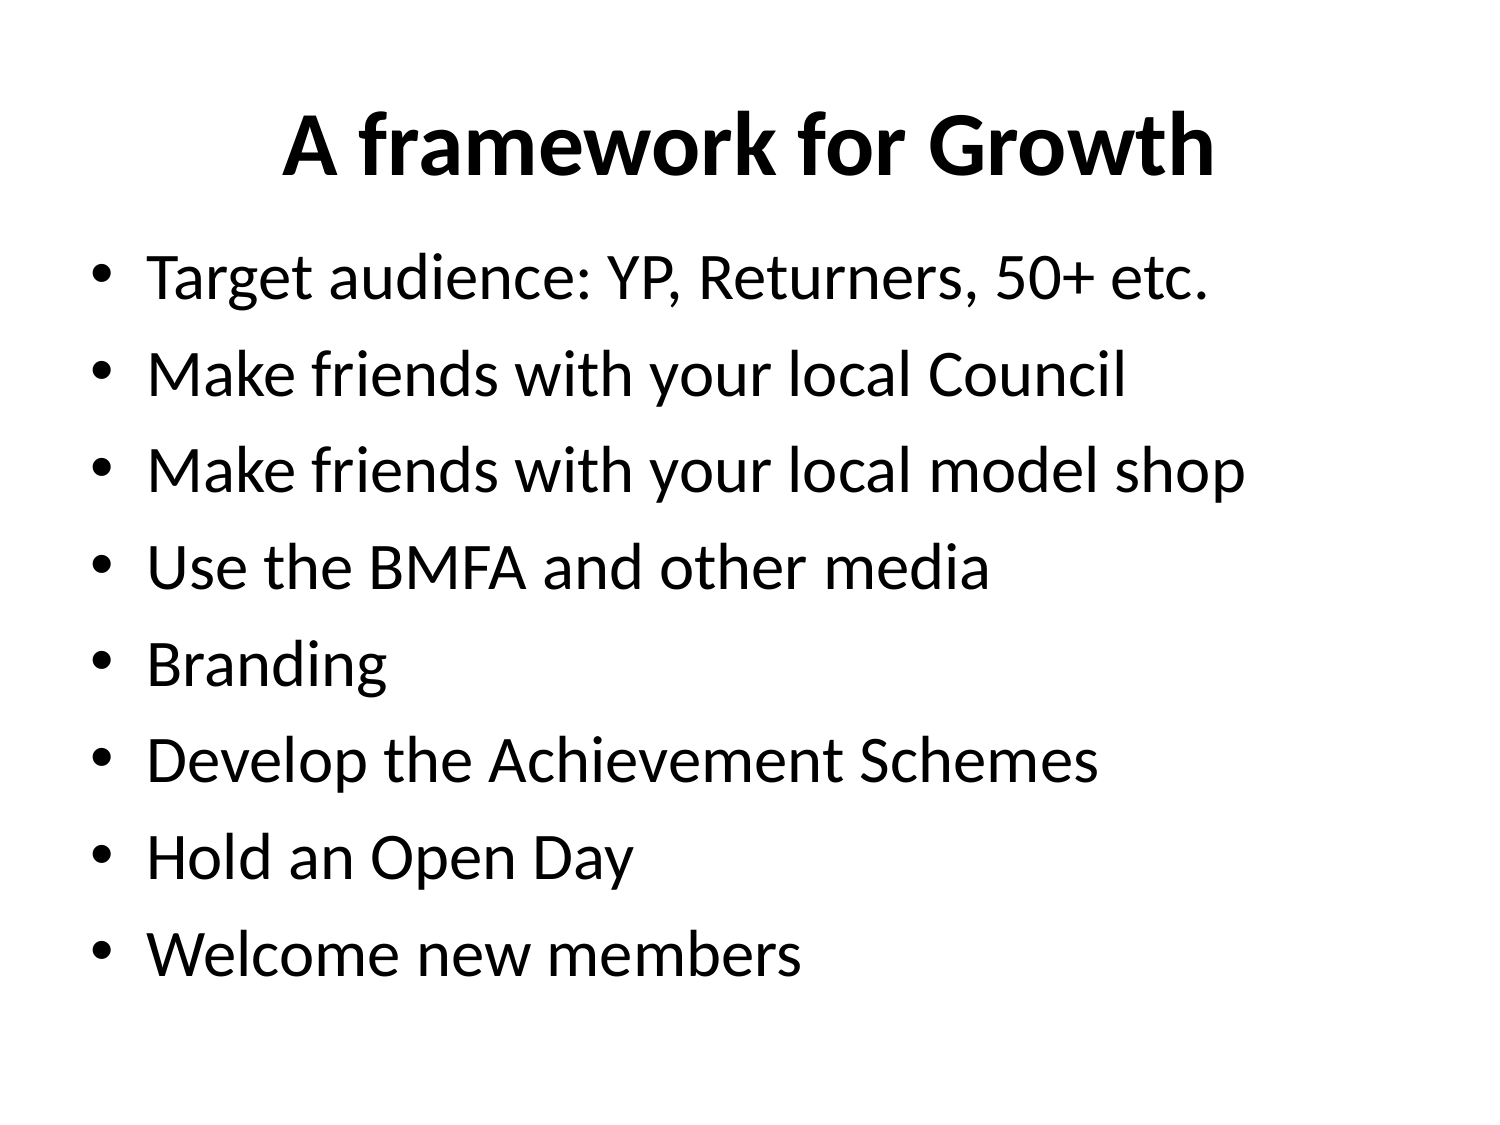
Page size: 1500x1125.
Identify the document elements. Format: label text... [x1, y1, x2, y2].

list Target audience: YP, Returners, 50+ etc. Make friends with your local Council Make friends with your local model shop Use the BMFA and other media Branding Develop the Achievement Schemes Hold an Open Day Welcome new members [75, 224, 1426, 1000]
title A framework for Growth [75, 45, 1426, 224]
